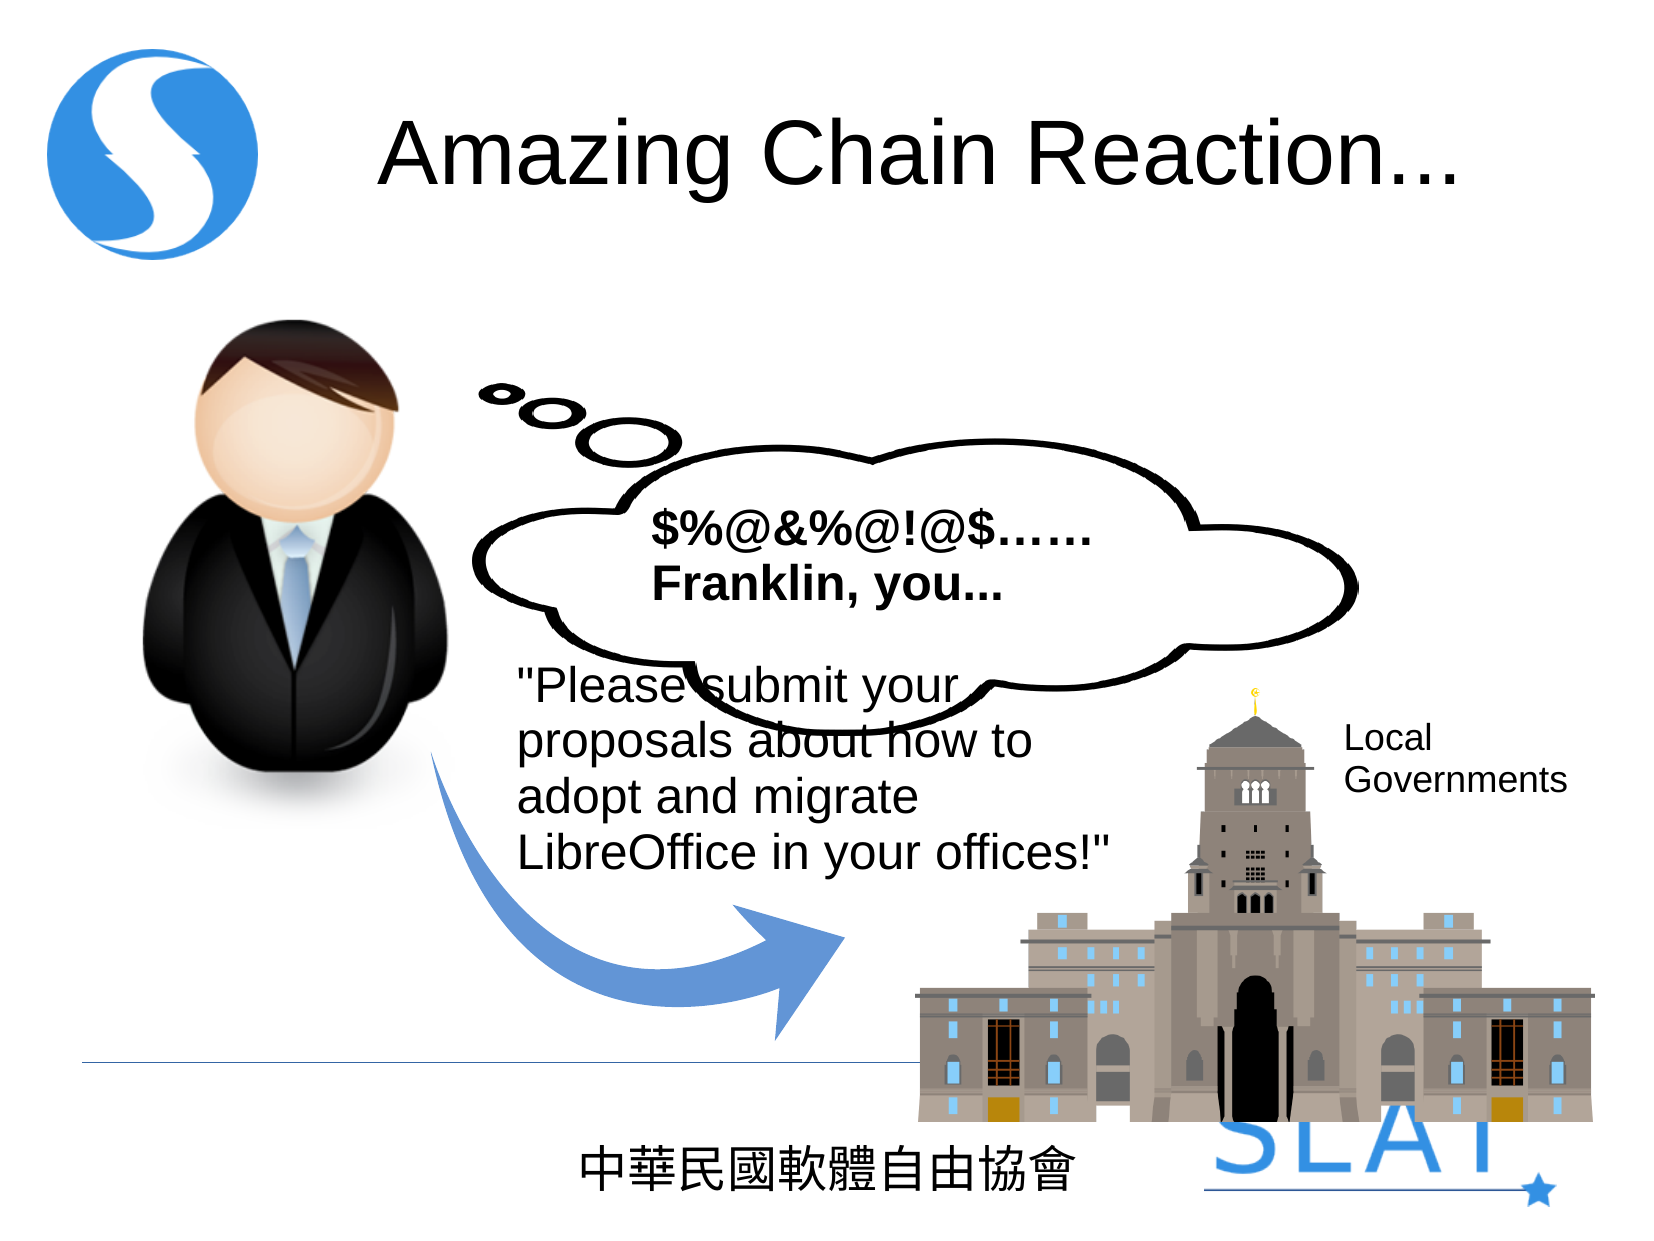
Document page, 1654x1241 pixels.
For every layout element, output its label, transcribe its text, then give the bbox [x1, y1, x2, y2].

text_box "Please submit your proposals about how to adopt and migrate LibreOffice in your offices!" [501, 649, 1182, 890]
title Amazing Chain Reaction... [271, 49, 1571, 257]
text_box Local Governments [1328, 708, 1625, 808]
picture [47, 49, 258, 260]
text_box $%@&%@!@$…… Franklin, you... [636, 492, 1140, 649]
picture [88, 265, 1595, 1207]
